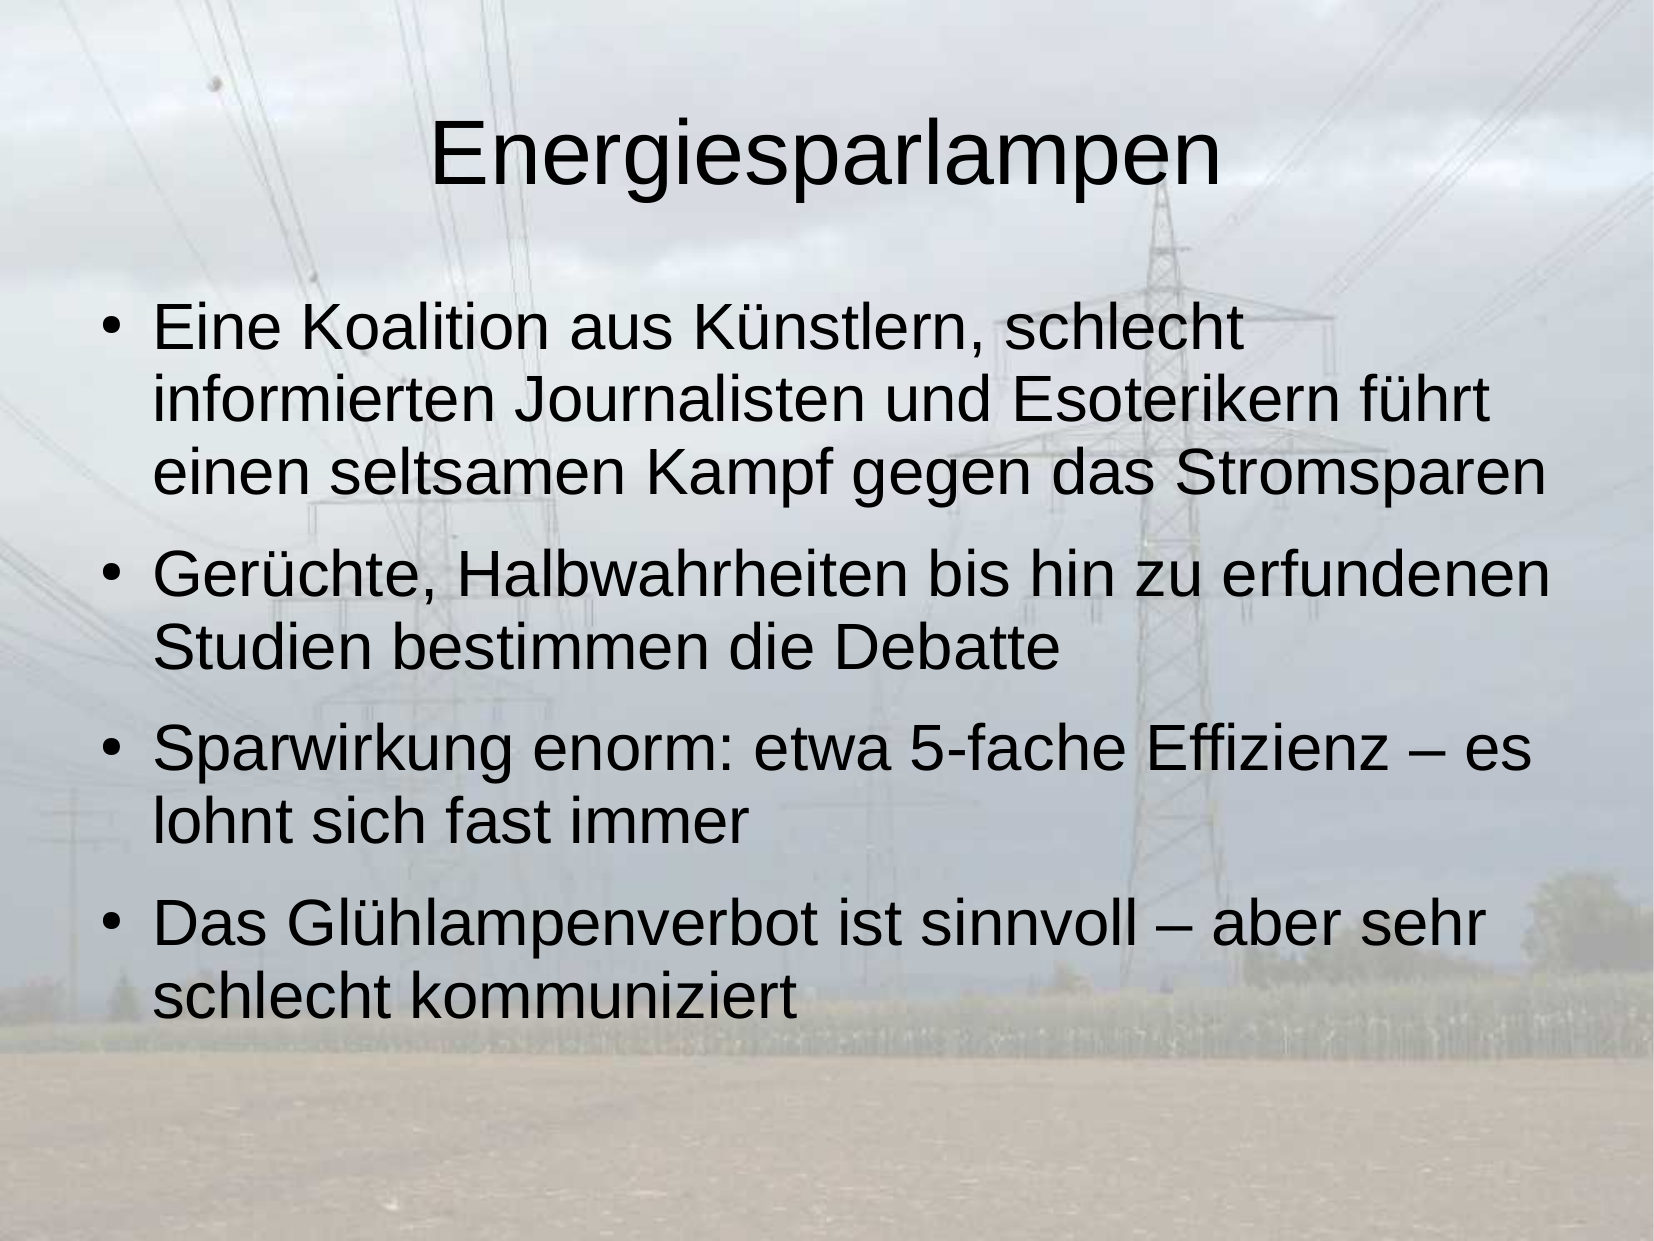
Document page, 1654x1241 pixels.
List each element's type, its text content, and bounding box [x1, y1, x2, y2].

list Eine Koalition aus Künstlern, schlecht informierten Journalisten und Esoterikern führt einen seltsamen Kampf gegen das Stromsparen Gerüchte, Halbwahrheiten bis hin zu erfundenen Studien bestimmen die Debatte Sparwirkung enorm: etwa 5-fache Effizienz – es lohnt sich fast immer Das Glühlampenverbot ist sinnvoll – aber sehr schlecht kommuniziert [82, 290, 1571, 1109]
picture [0, 0, 1654, 1241]
title Energiesparlampen [82, 49, 1571, 257]
